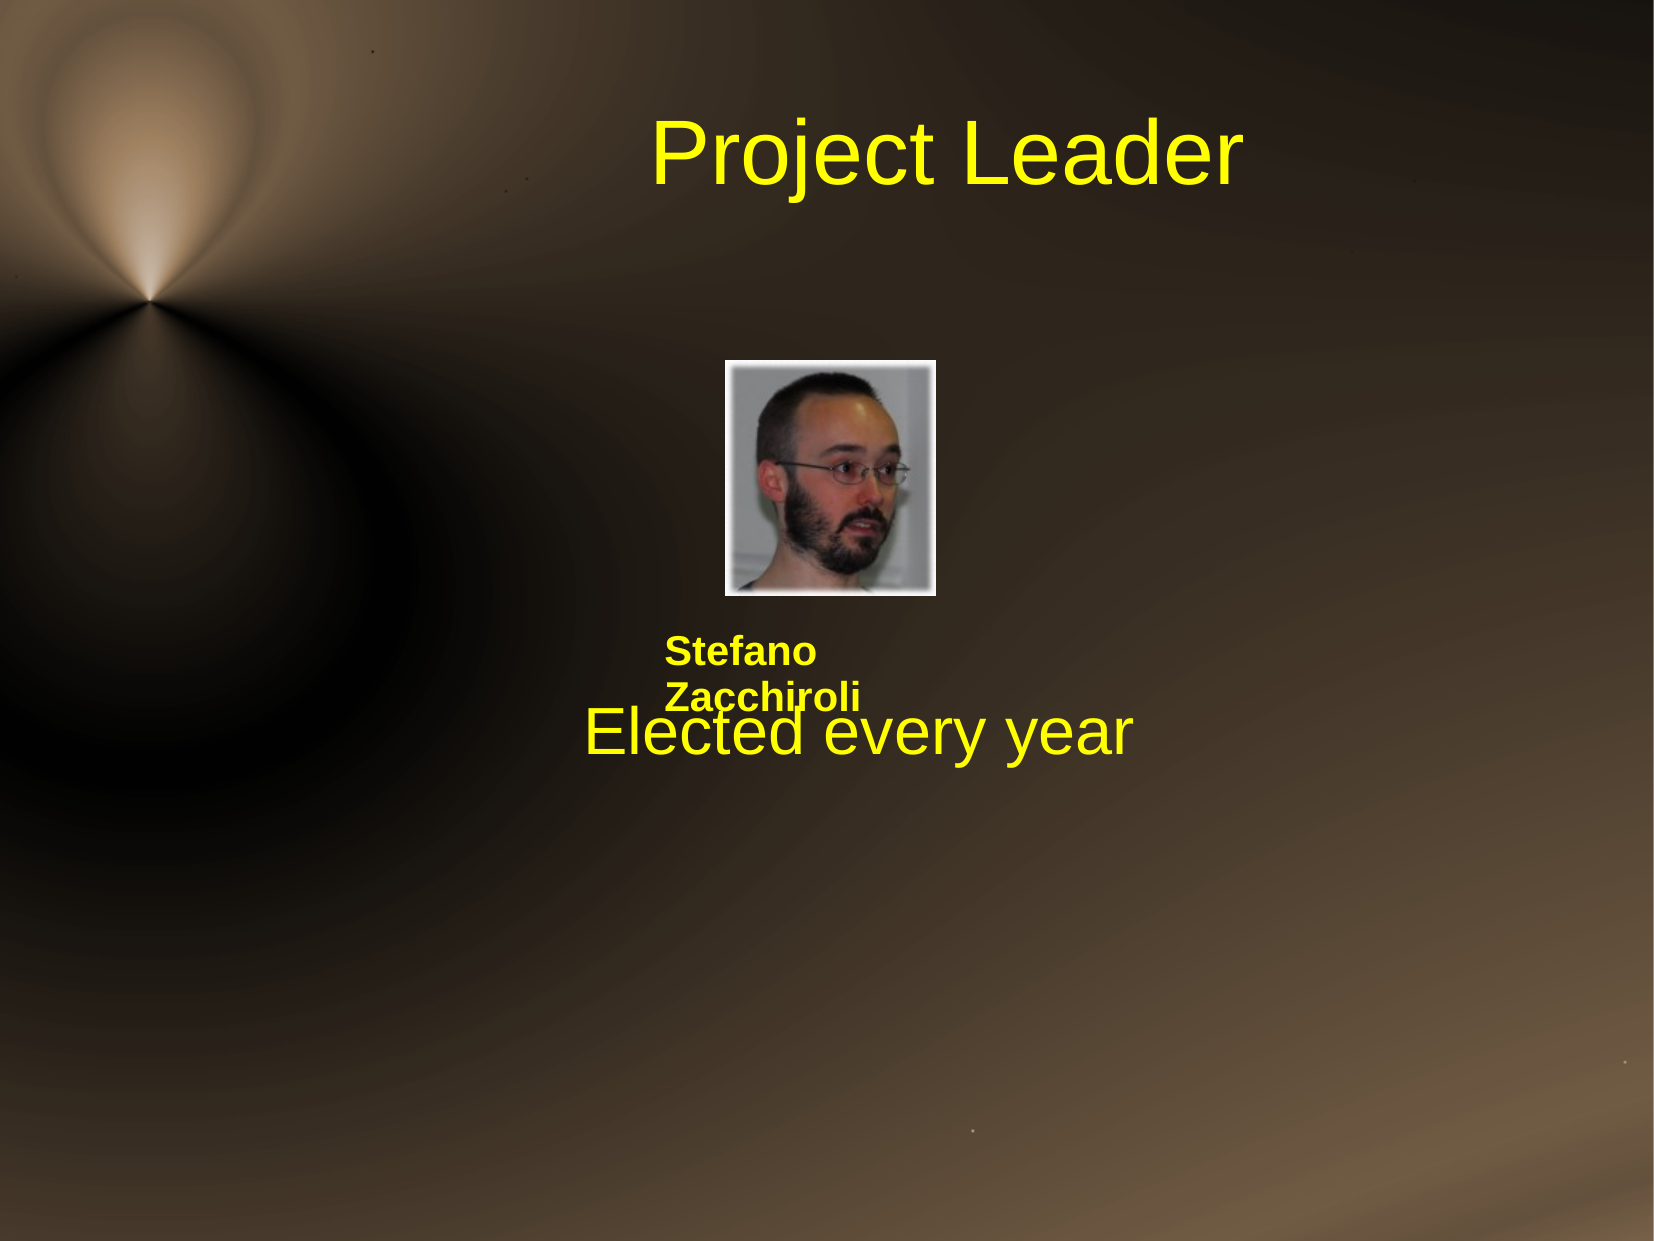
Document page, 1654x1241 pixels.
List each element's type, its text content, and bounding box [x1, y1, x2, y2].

title Project Leader [324, 56, 1571, 250]
picture [0, 0, 1654, 1241]
text_box Stefano Zacchiroli [649, 620, 1034, 681]
subtitle Elected every year [147, 361, 1571, 1102]
